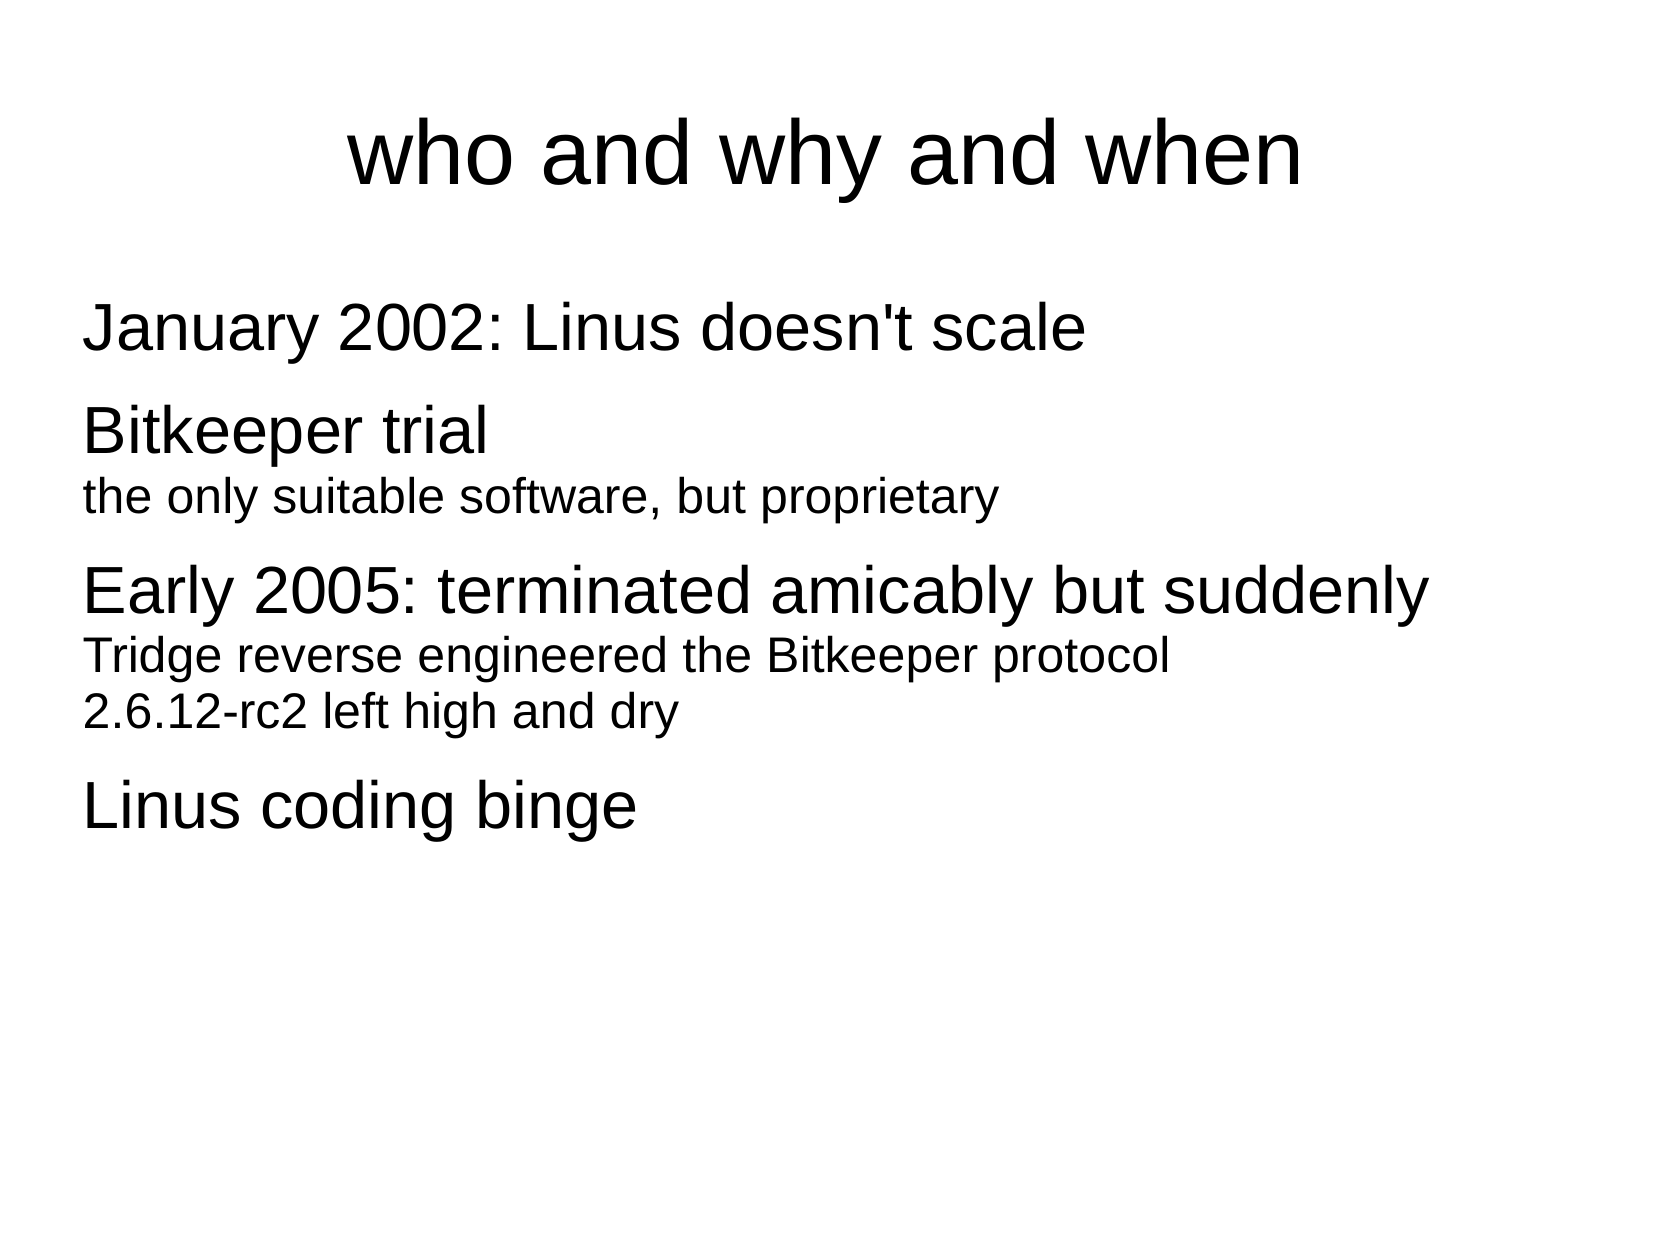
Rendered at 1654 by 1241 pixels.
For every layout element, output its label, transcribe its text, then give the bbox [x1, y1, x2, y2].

list January 2002: Linus doesn't scale Bitkeeper trial the only suitable software, but proprietary Early 2005: terminated amicably but suddenly Tridge reverse engineered the Bitkeeper protocol 2.6.12-rc2 left high and dry Linus coding binge [82, 290, 1571, 1156]
title who and why and when [82, 49, 1571, 257]
